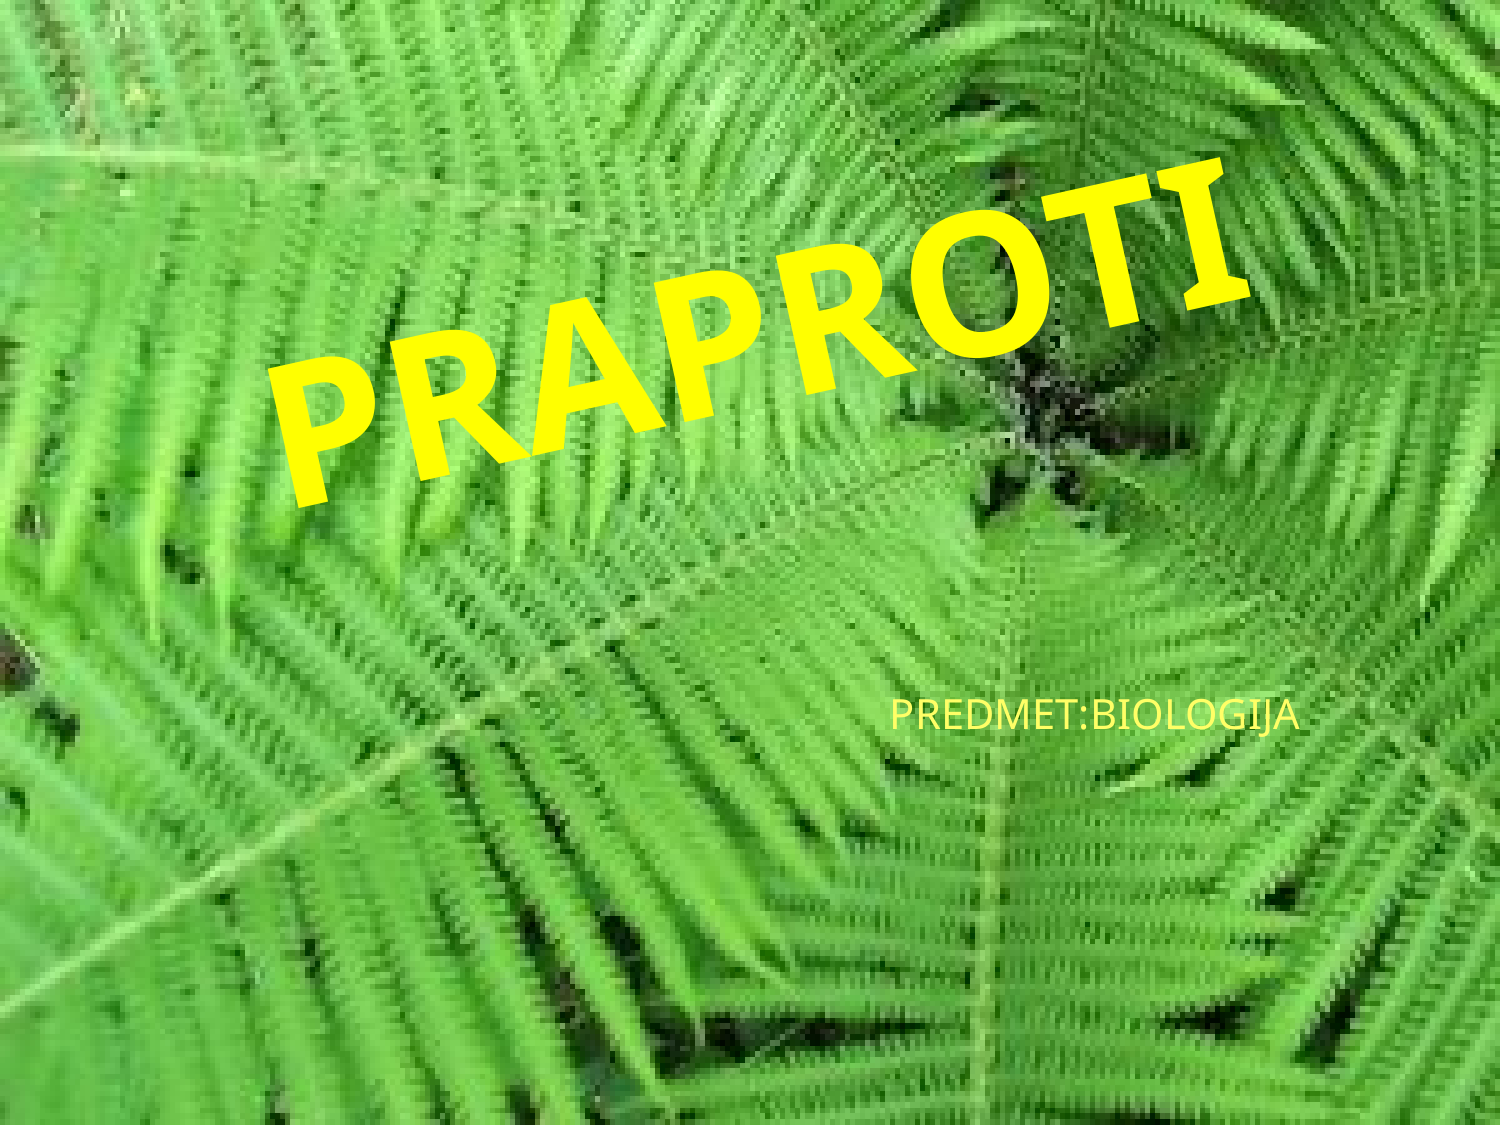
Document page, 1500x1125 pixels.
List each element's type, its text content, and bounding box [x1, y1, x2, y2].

title PRAPROTI [0, 59, 1269, 603]
picture [0, 0, 1500, 1125]
subtitle PREDMET:BIOLOGIJA [253, 621, 1304, 910]
